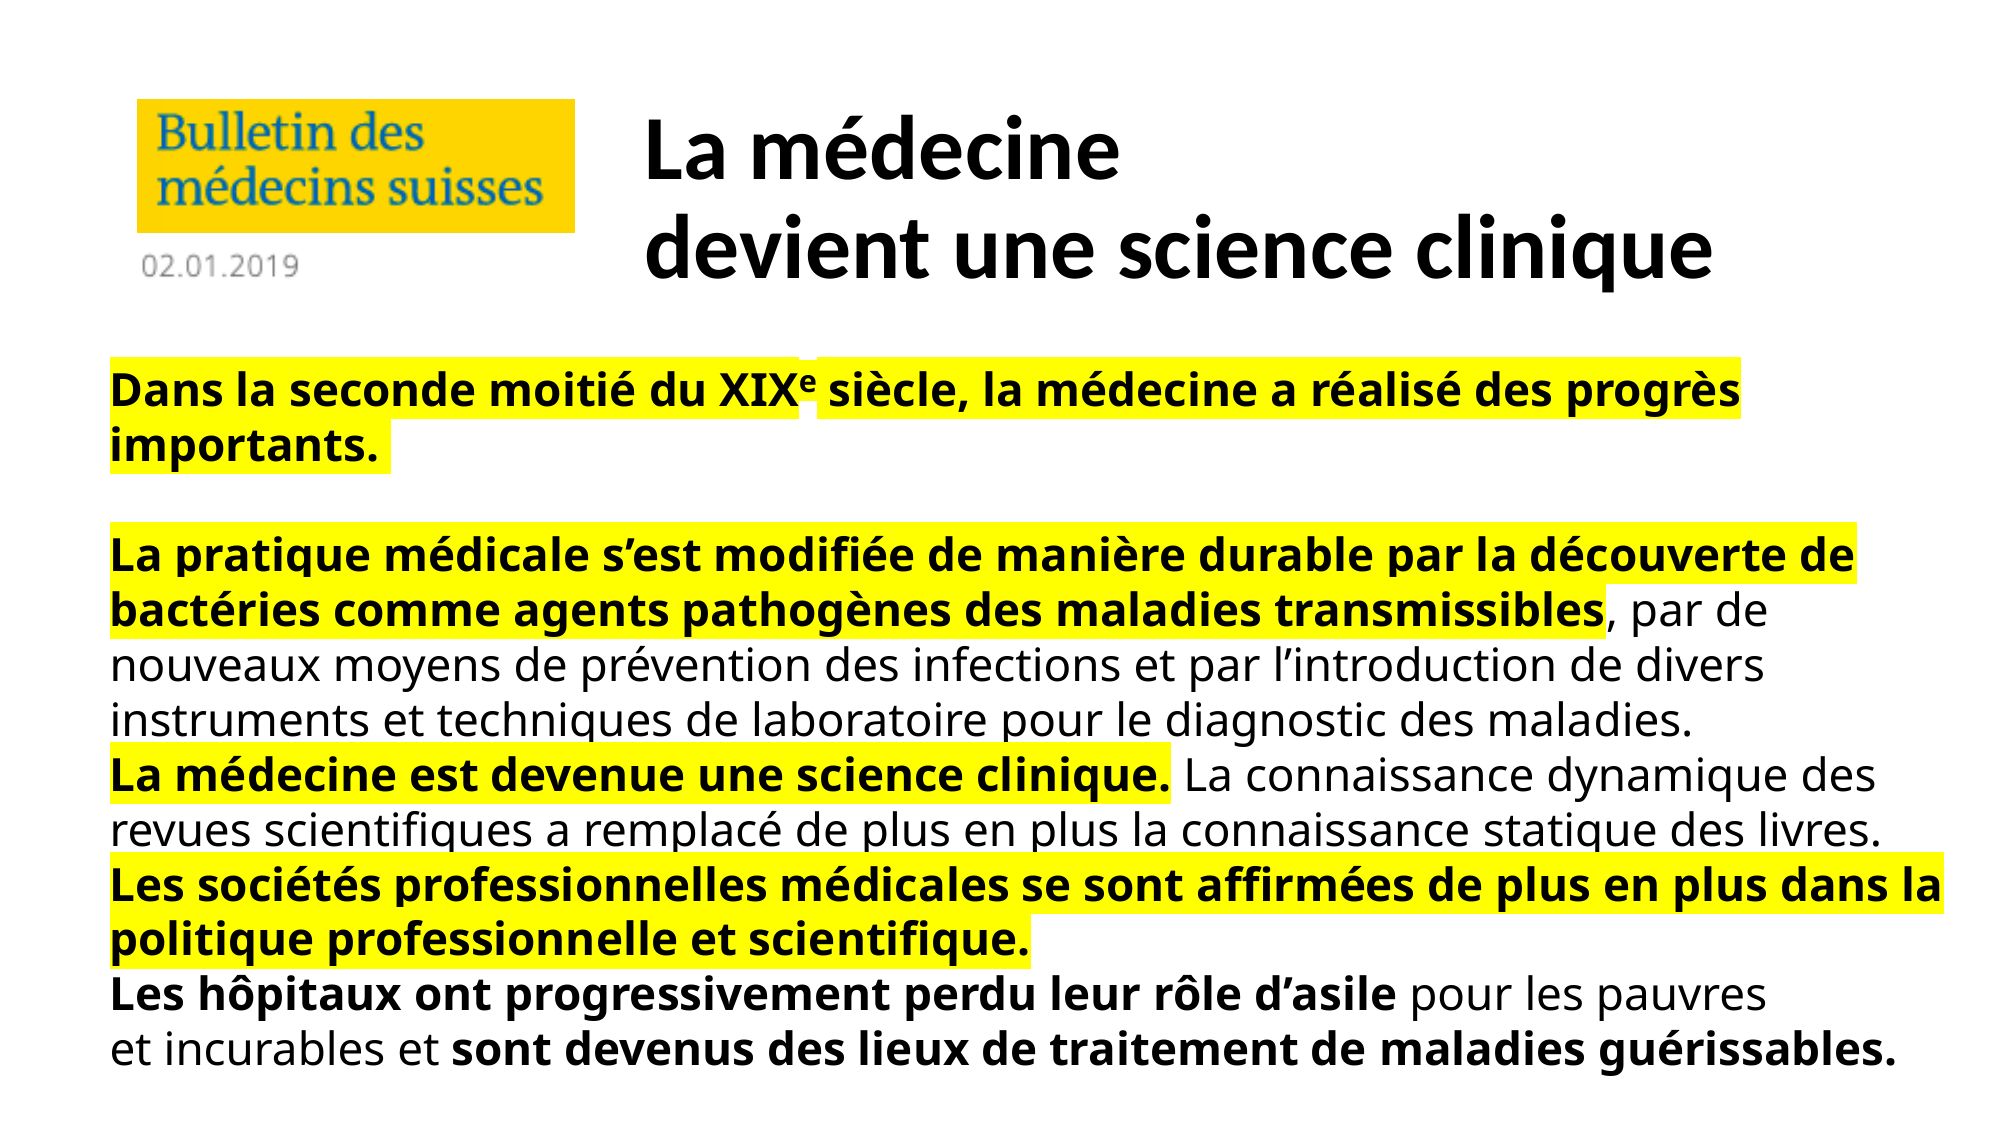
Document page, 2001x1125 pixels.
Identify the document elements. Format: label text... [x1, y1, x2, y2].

title La médecine devient une science clinique [629, 90, 1980, 309]
picture [137, 99, 575, 233]
picture [137, 245, 315, 290]
text_box Dans la seconde moitié du XIXe siècle, la médecine a ­réalisé des progrès importants. La pratique médicale s’est modifiée de manière durable par la découverte de bactéries comme agents pathogènes des maladies transmissibles, par de nouveaux moyens de prévention des infections et par l’introduction de divers instruments et techniques de laboratoire pour le diagnostic des mala­dies. La médecine est devenue une science clinique. La connaissance dynamique des revues scien­tifiques a remplacé de plus en plus la connaissance ­statique des livres. Les sociétés professionnelles médicales se sont affirmées de plus en plus dans la politique professionnelle et scientifique. Les hôpitaux ont progressivement perdu leur rôle d’asile pour les pauvres et incurables et sont devenus des lieux de traitement de maladies guérissables. [94, 352, 1980, 1035]
